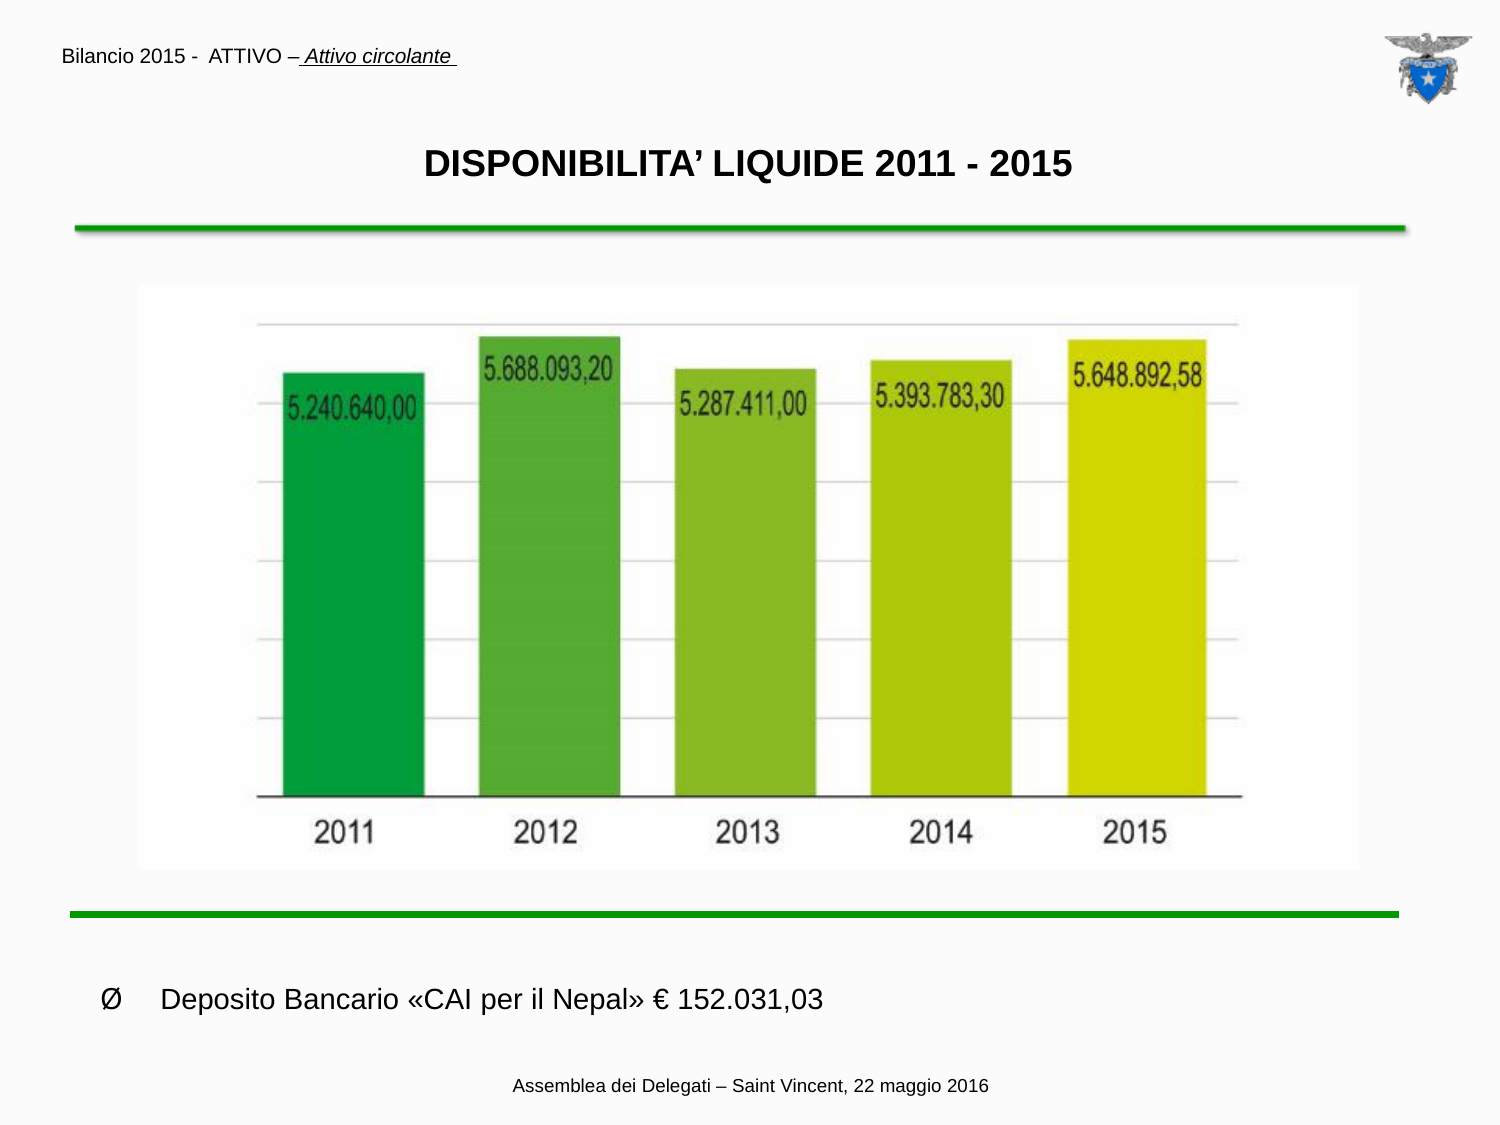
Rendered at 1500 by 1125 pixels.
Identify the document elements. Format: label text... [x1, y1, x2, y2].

text_box Assemblea dei Delegati – Saint Vincent, 22 maggio 2016 [263, 1066, 1238, 1105]
picture [1382, 29, 1477, 112]
text_box DISPONIBILITA’ LIQUIDE 2011 - 2015 [257, 140, 1239, 182]
text_box Deposito Bancario «CAI per il Nepal» € 152.031,03 [84, 972, 1385, 1024]
picture [138, 284, 1362, 870]
text_box Bilancio 2015 - ATTIVO – Attivo circolante [46, 35, 516, 76]
picture [69, 219, 1417, 244]
